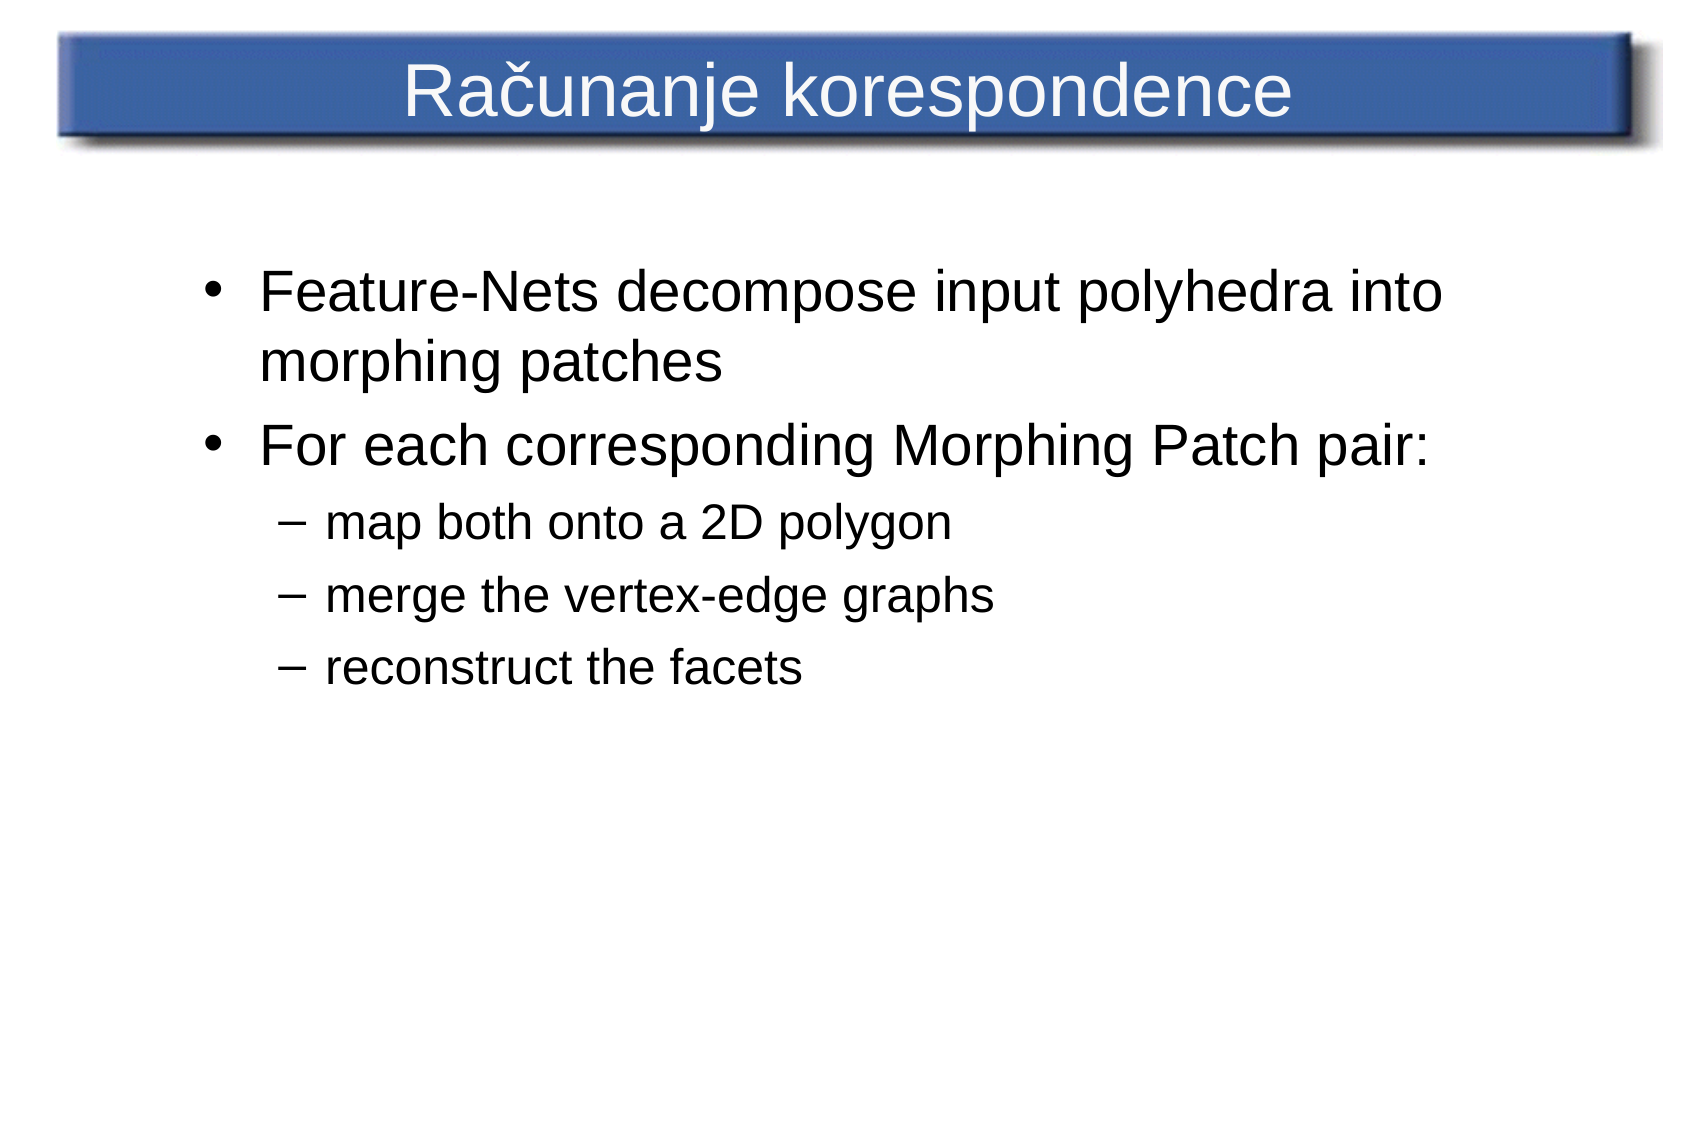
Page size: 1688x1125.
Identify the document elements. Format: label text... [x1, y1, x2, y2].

title Računanje korespondence [188, 23, 1509, 149]
list Feature-Nets decompose input polyhedra into morphing patches For each corresponding Morphing Patch pair: map both onto a 2D polygon merge the vertex-edge graphs reconstruct the facets [188, 245, 1500, 857]
picture [56, 29, 1663, 156]
